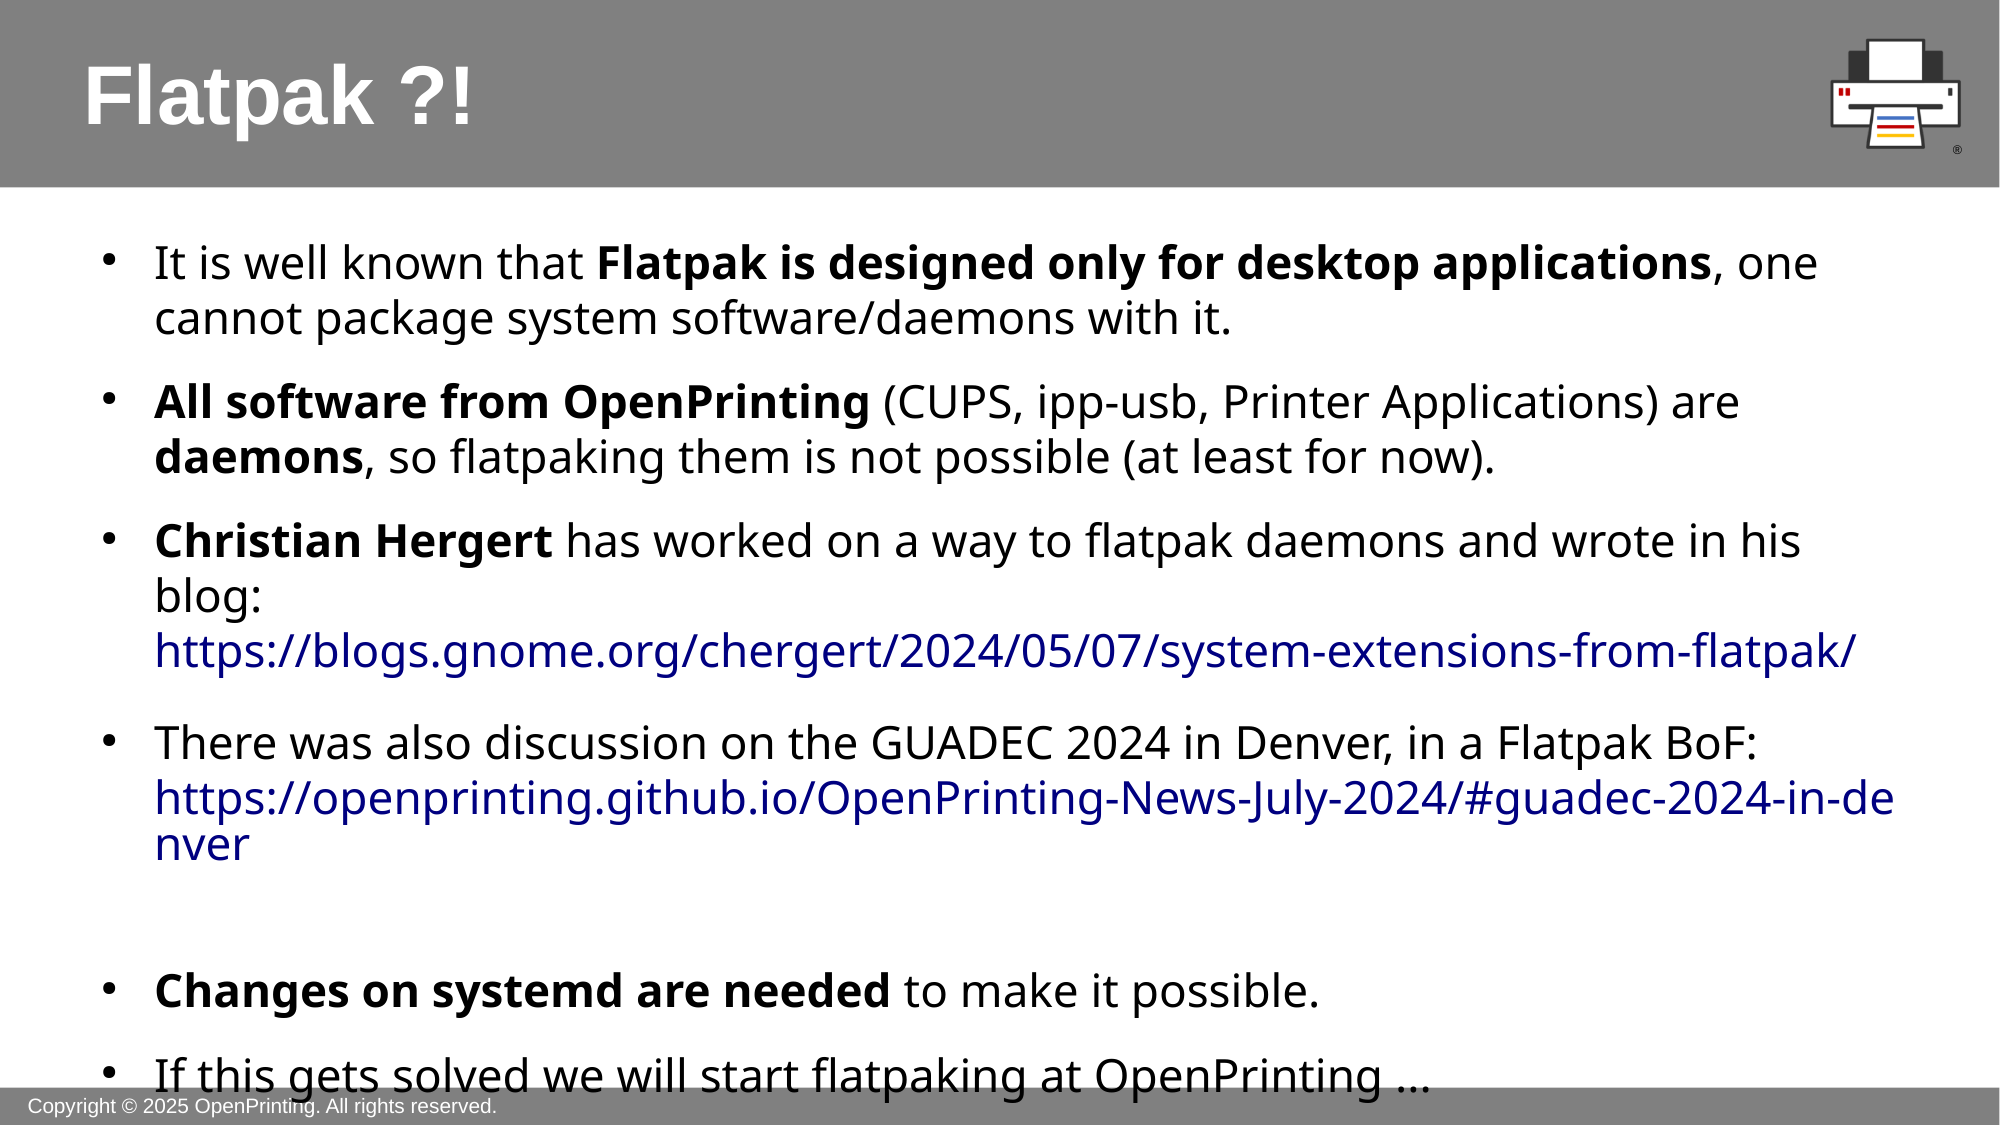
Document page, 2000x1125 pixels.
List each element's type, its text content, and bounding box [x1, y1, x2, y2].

title Flatpak ?! [75, 7, 1786, 175]
list It is well known that Flatpak is designed only for desktop applications, one cannot package system software/daemons with it. All software from OpenPrinting (CUPS, ipp-usb, Printer Applications) are daemons, so flatpaking them is not possible (at least for now). Christian Hergert has worked on a way to flatpak daemons and wrote in his blog: https://blogs.gnome.org/chergert/2024/05/07/system-extensions-from-flatpak/ There was also discussion on the GUADEC 2024 in Denver, in a Flatpak BoF: https://openprinting.github.io/OpenPrinting-News-July-2024/#guadec-2024-in-denver Changes on systemd are needed to make it possible. If this gets solved we will start flatpaking at OpenPrinting ... [75, 224, 1936, 1067]
picture [1825, 33, 1966, 154]
